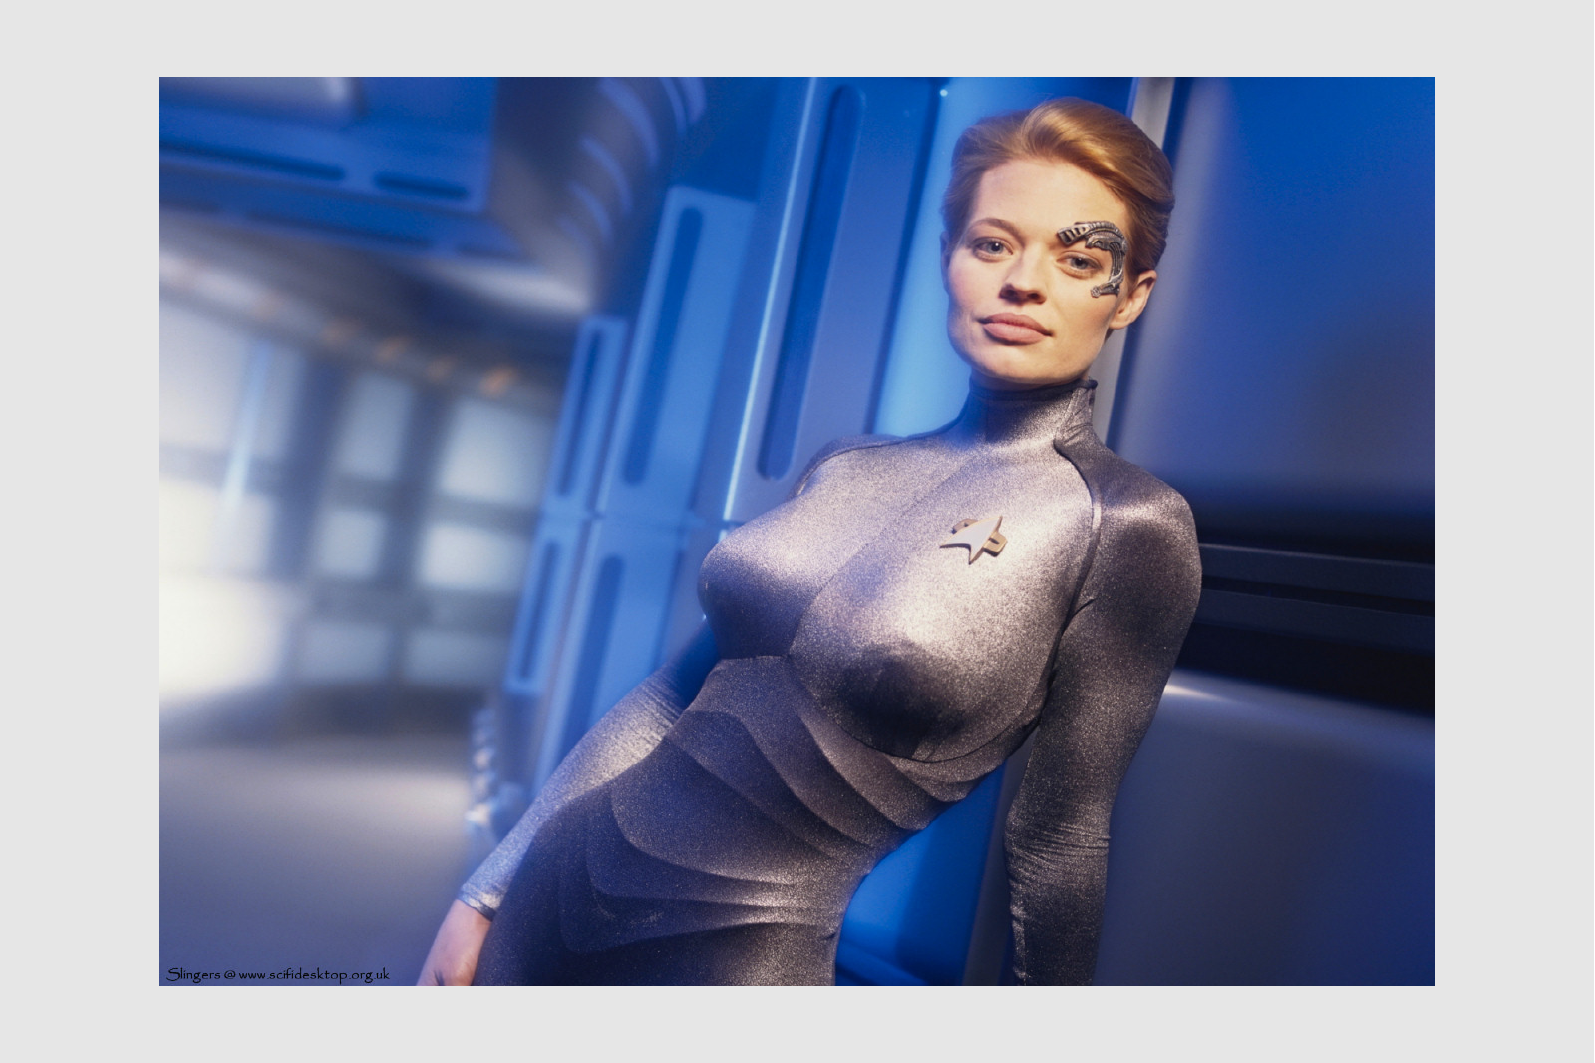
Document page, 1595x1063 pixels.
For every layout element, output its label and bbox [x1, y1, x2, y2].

picture [159, 77, 1435, 986]
